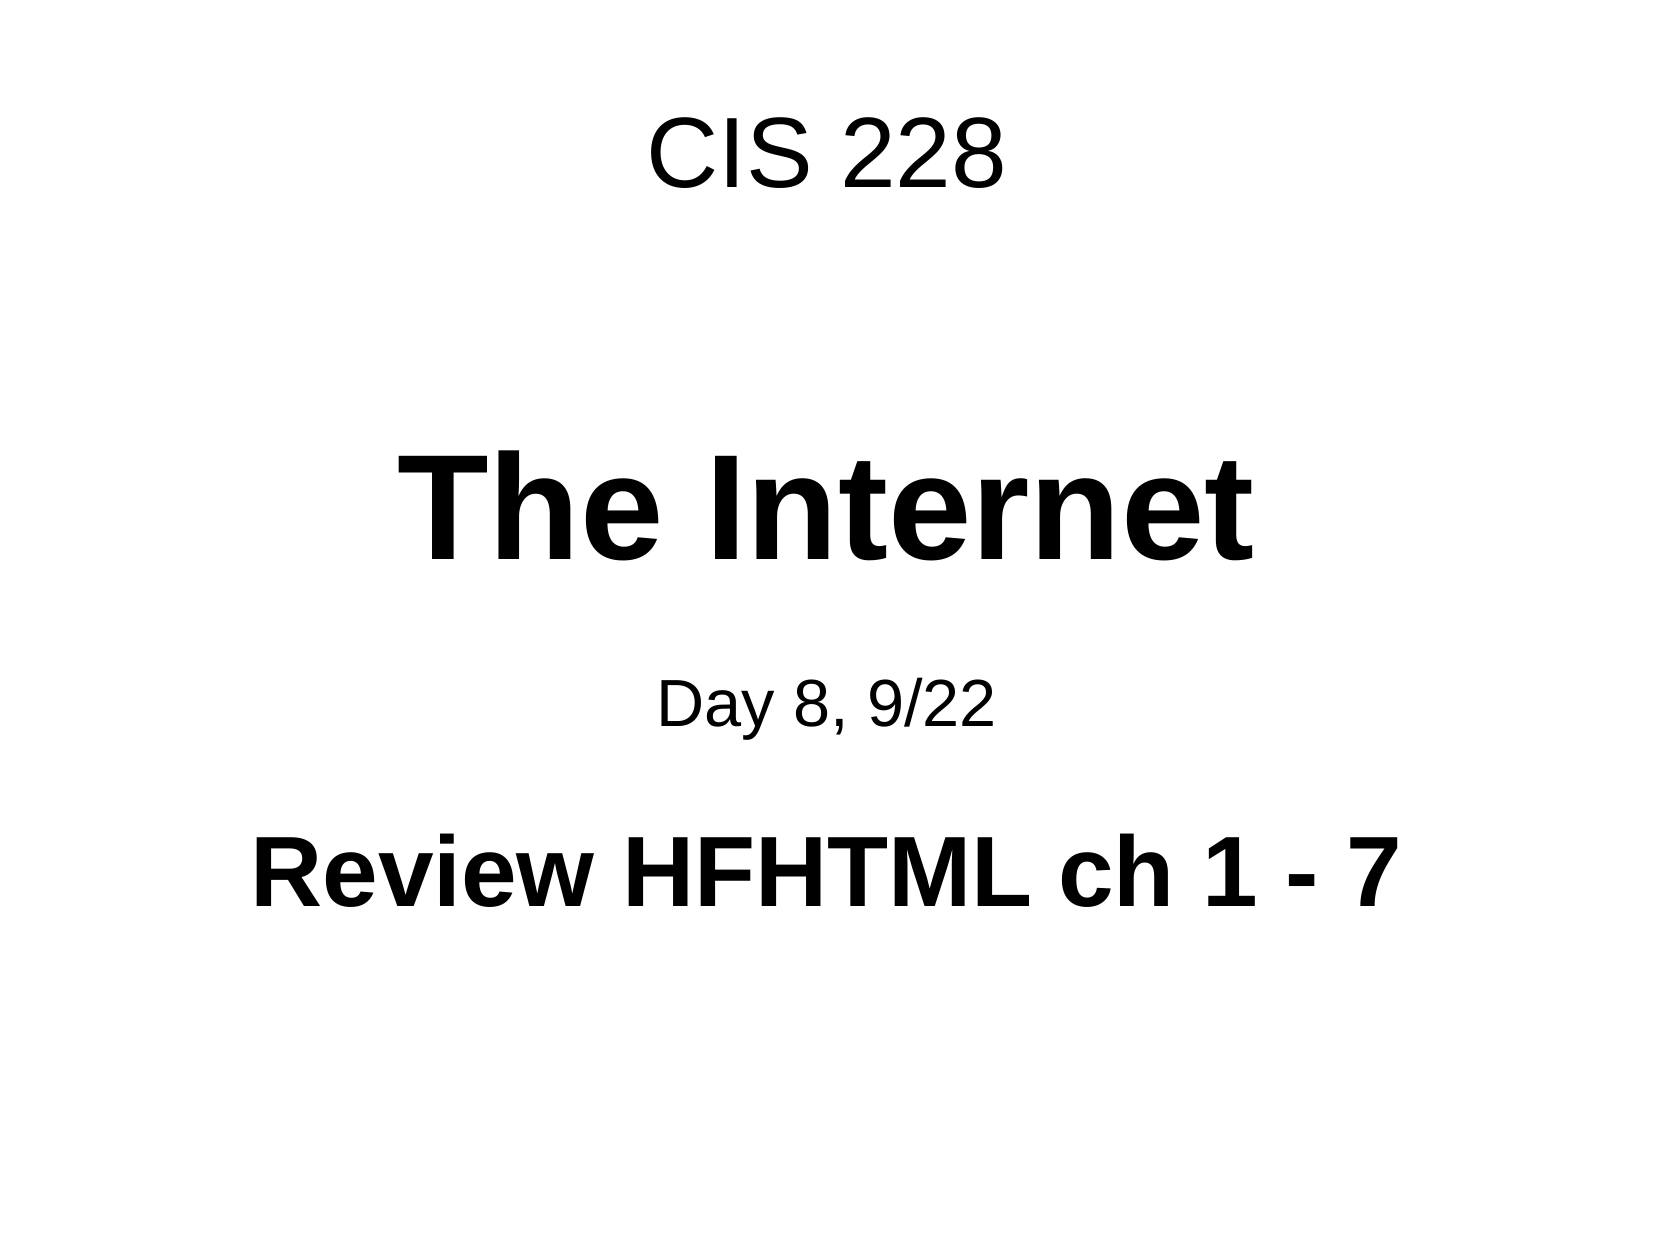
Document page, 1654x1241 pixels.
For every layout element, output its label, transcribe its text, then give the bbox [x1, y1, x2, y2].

subtitle The Internet Day 8, 9/22 Review HFHTML ch 1 - 7 [82, 266, 1571, 1086]
title CIS 228 [82, 49, 1571, 257]
